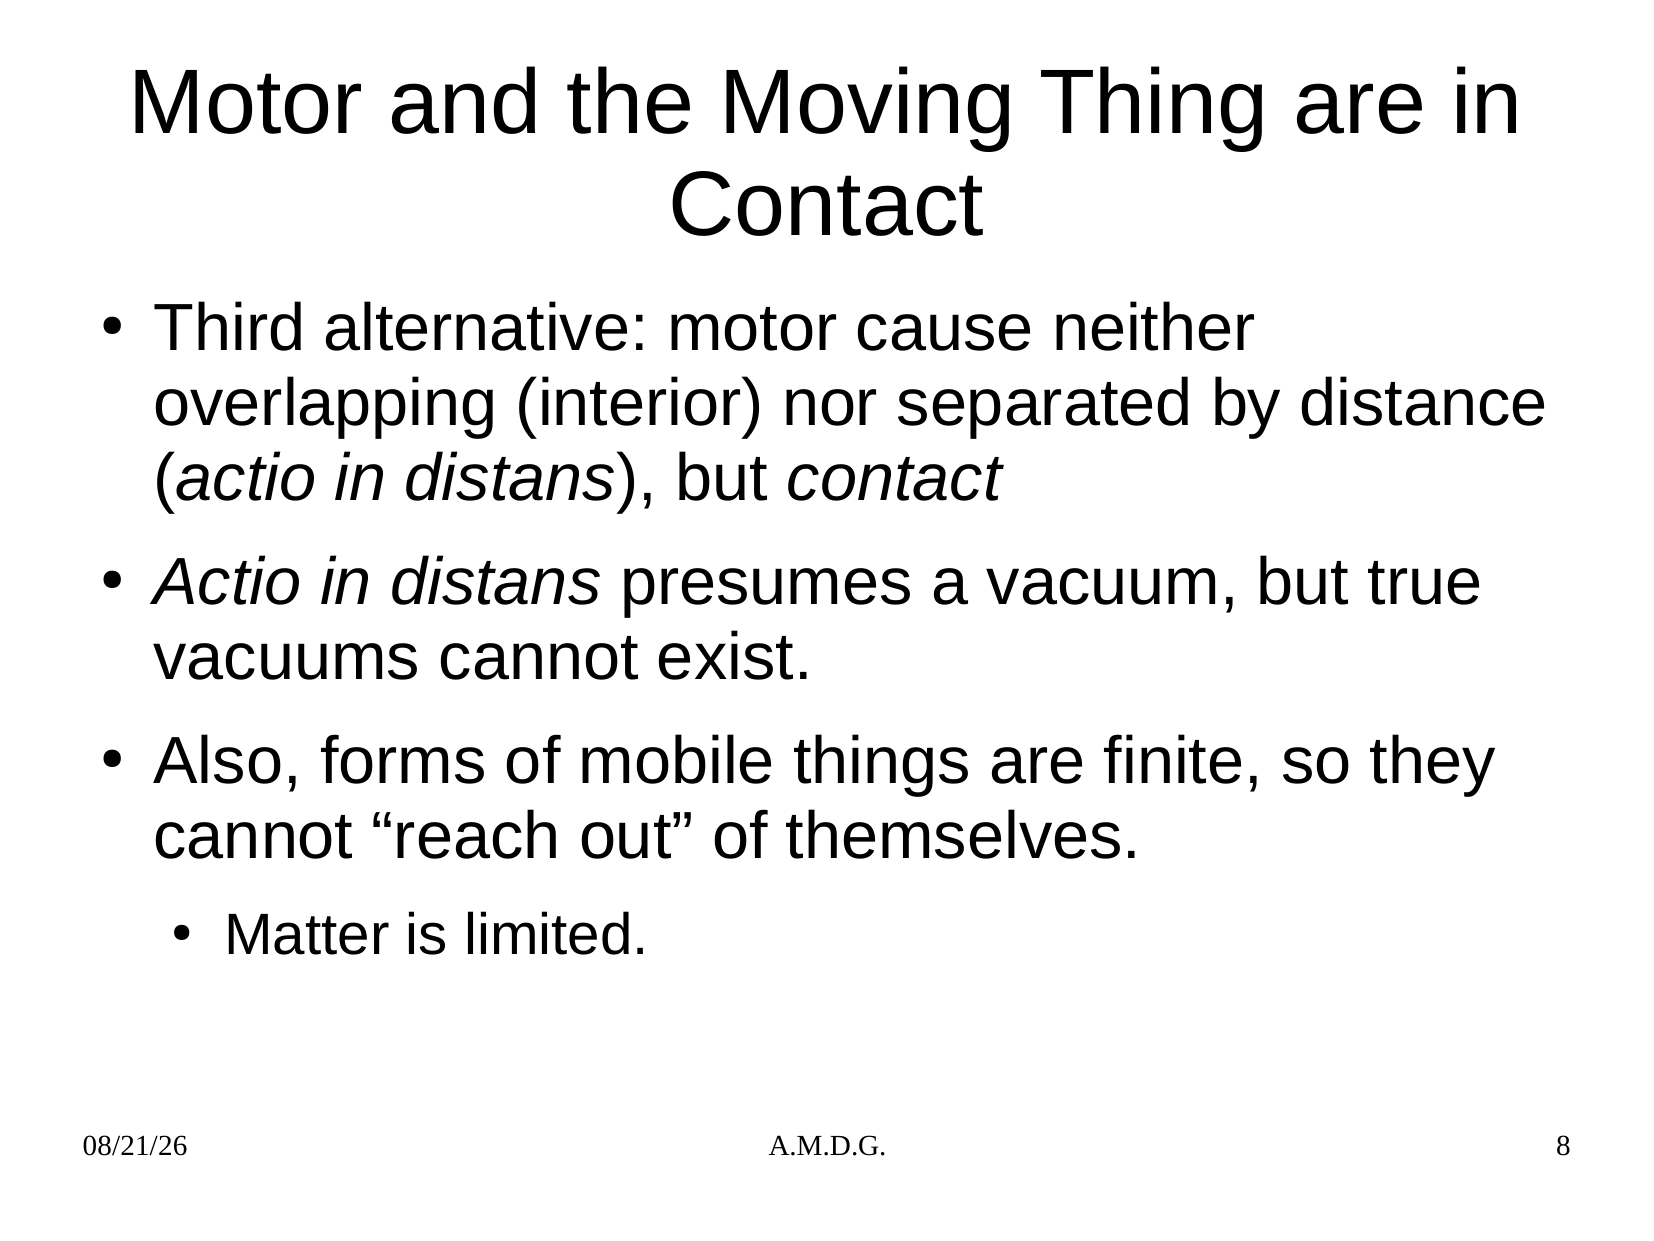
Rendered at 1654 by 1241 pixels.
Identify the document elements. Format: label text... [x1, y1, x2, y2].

title Motor and the Moving Thing are in Contact [82, 49, 1571, 257]
list Third alternative: motor cause neither overlapping (interior) nor separated by distance (actio in distans), but contact Actio in distans presumes a vacuum, but true vacuums cannot exist. Also, forms of mobile things are finite, so they cannot “reach out” of themselves. Matter is limited. [82, 290, 1571, 1109]
